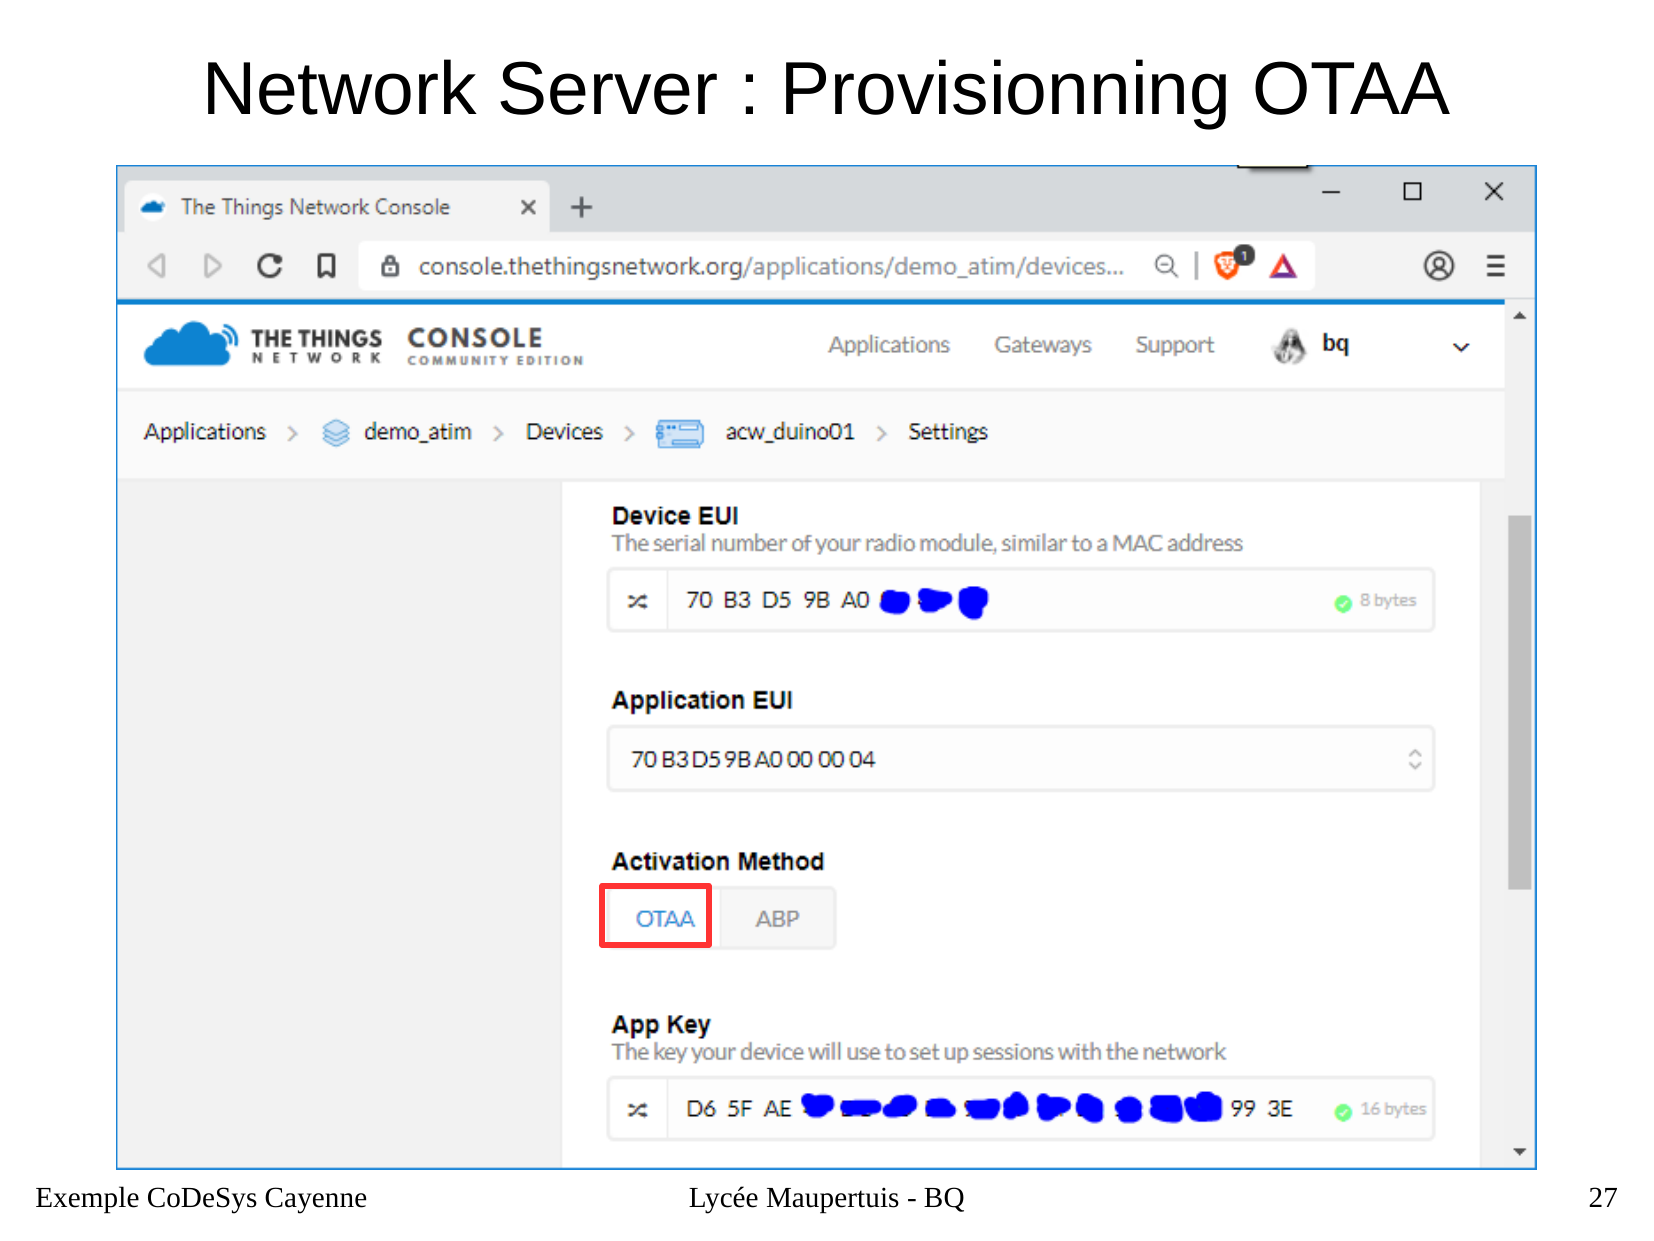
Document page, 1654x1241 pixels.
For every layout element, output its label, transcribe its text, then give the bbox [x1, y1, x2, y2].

title Network Server : Provisionning OTAA [35, 35, 1619, 142]
picture [116, 165, 1537, 1170]
